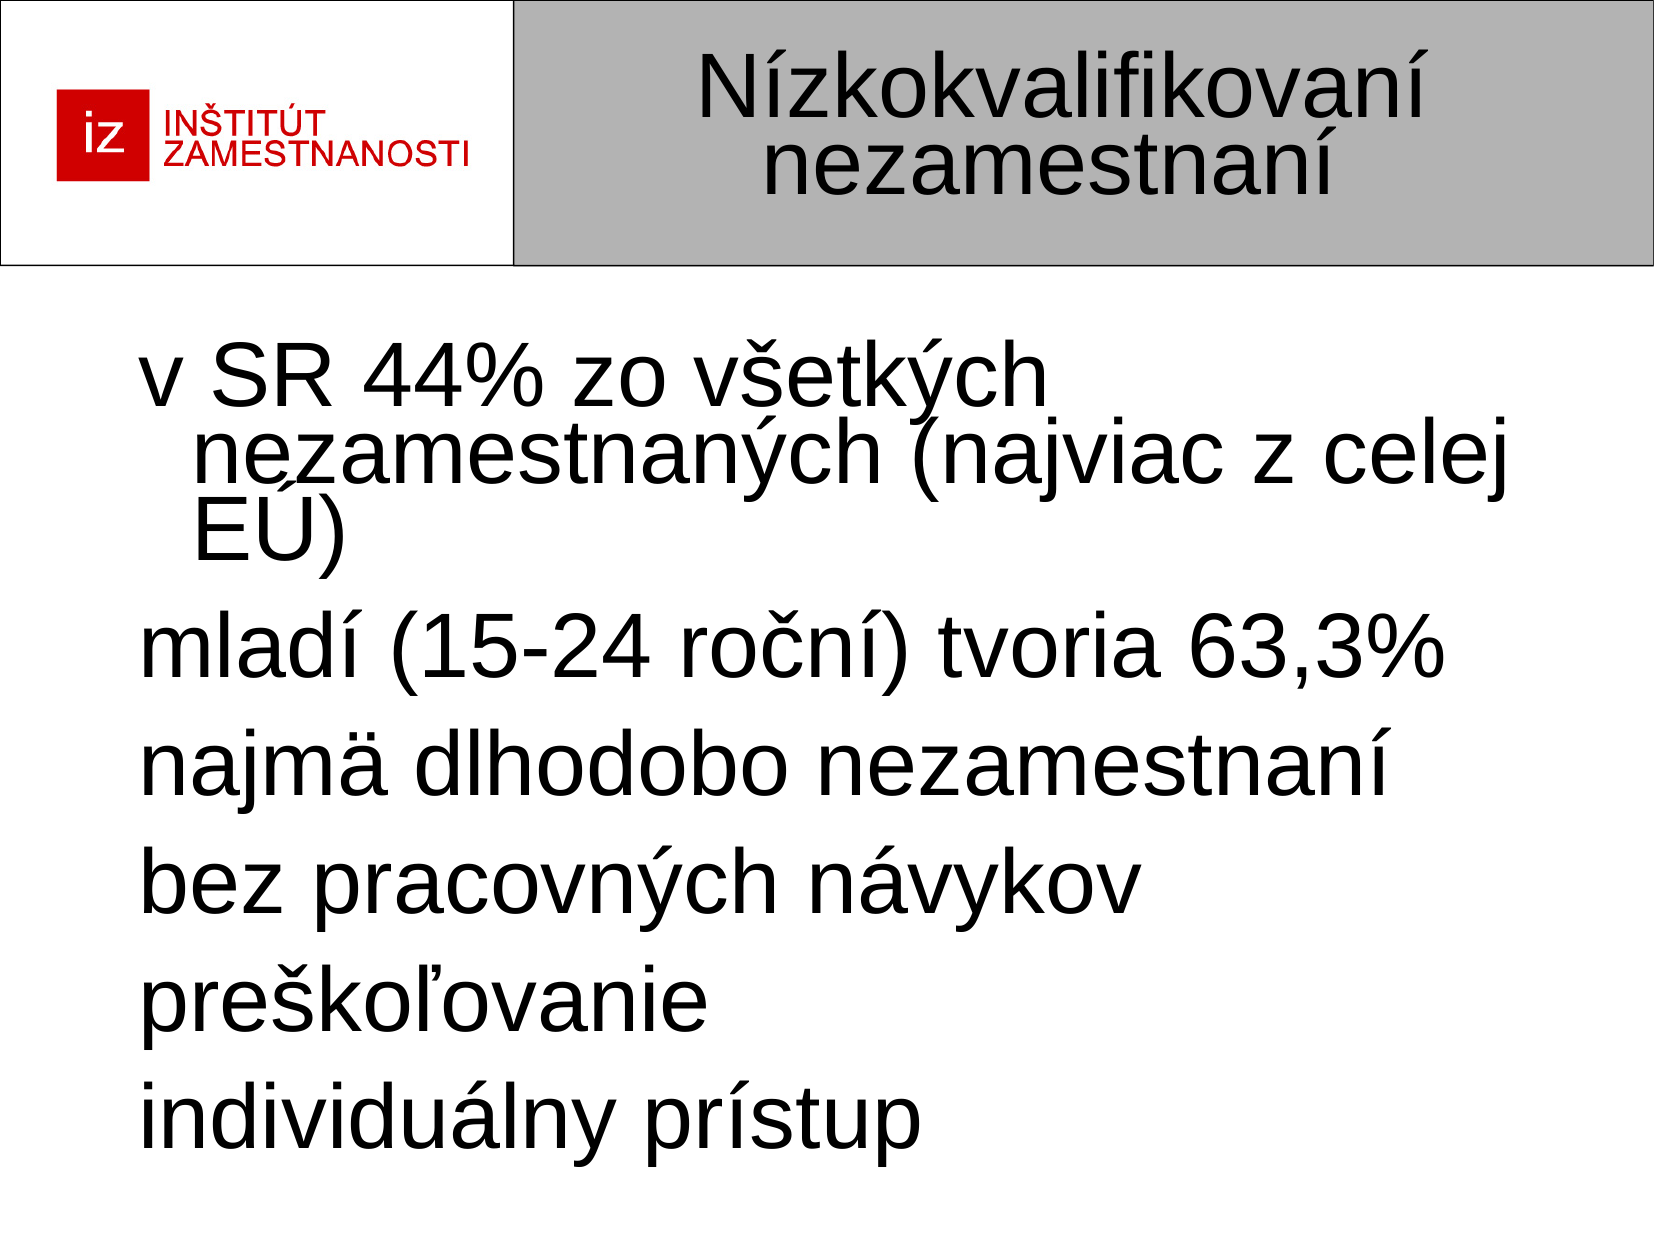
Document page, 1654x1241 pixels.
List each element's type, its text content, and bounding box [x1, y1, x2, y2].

list v SR 44% zo všetkých nezamestnaných (najviac z celej EÚ) mladí (15-24 roční) tvoria 63,3% najmä dlhodobo nezamestnaní bez pracovných návykov preškoľovanie individuálny prístup [121, 344, 1533, 1225]
picture [5, 8, 512, 257]
title Nízkokvalifikovaní nezamestnaní [560, 37, 1565, 229]
